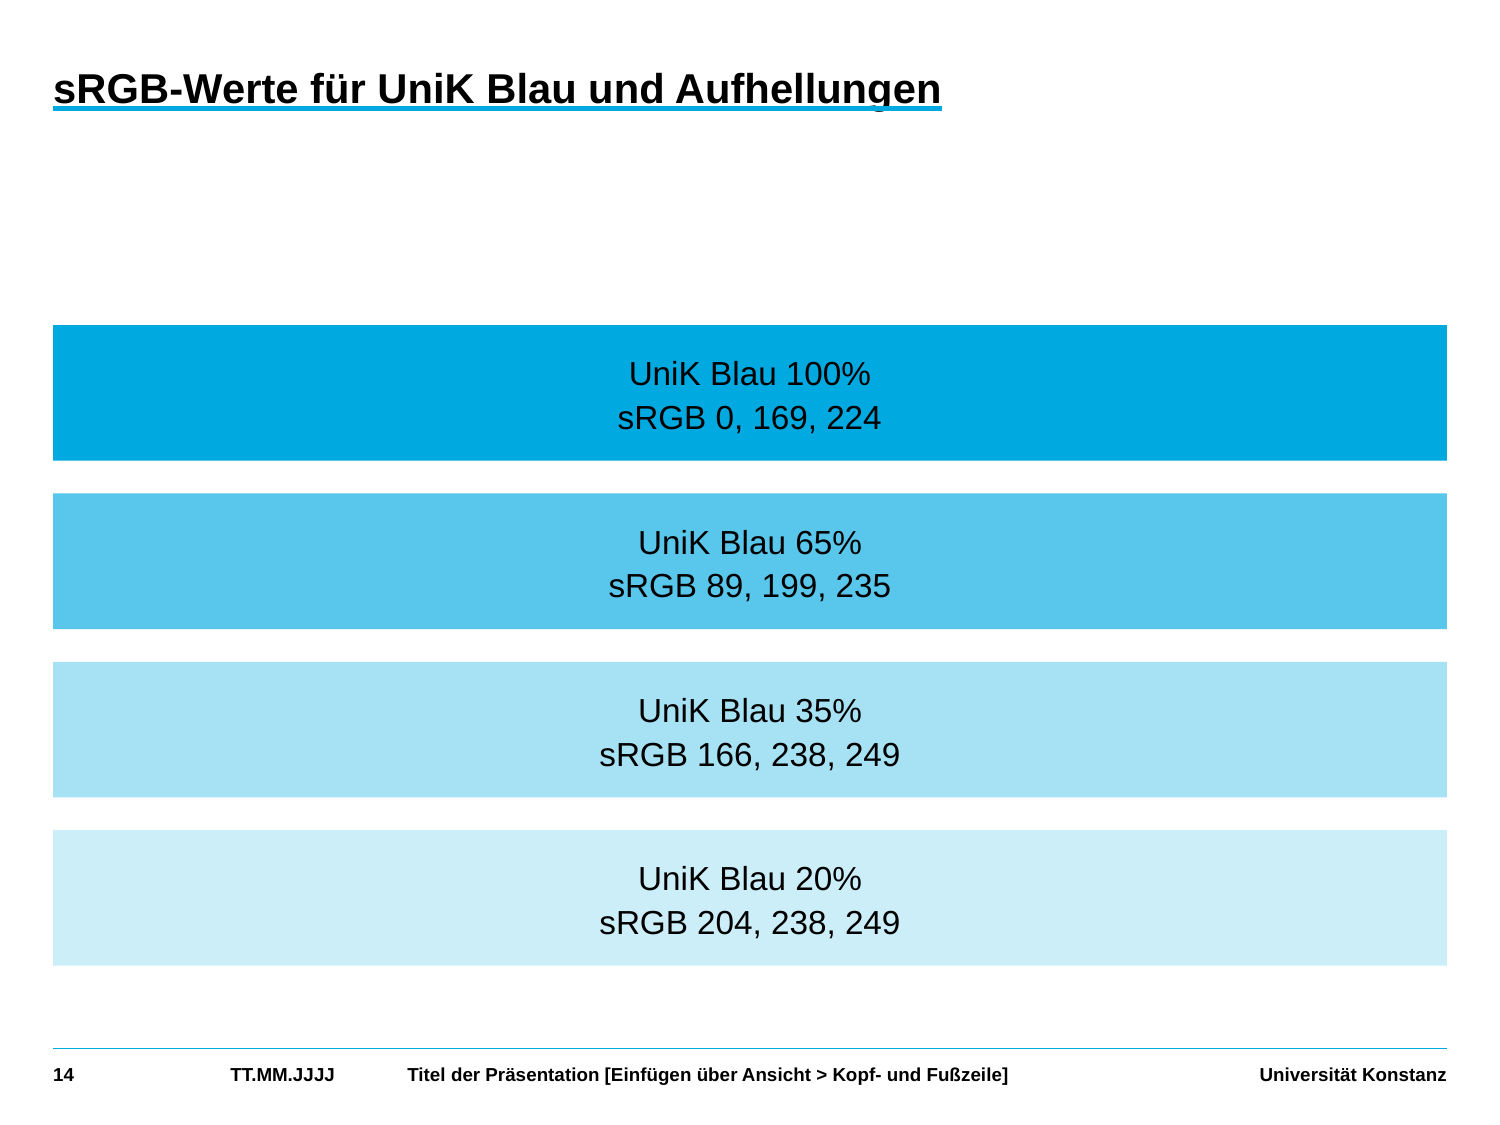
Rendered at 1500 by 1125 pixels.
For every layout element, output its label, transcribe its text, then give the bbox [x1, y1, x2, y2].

text_box UniK Blau 35% sRGB 166, 238, 249 [53, 661, 1447, 798]
title sRGB-Werte für UniK Blau und Aufhellungen [53, 66, 1447, 244]
text_box UniK Blau 100% sRGB 0, 169, 224 [53, 325, 1447, 461]
text_box UniK Blau 65% sRGB 89, 199, 235 [53, 493, 1447, 630]
text_box UniK Blau 20% sRGB 204, 238, 249 [53, 830, 1447, 966]
